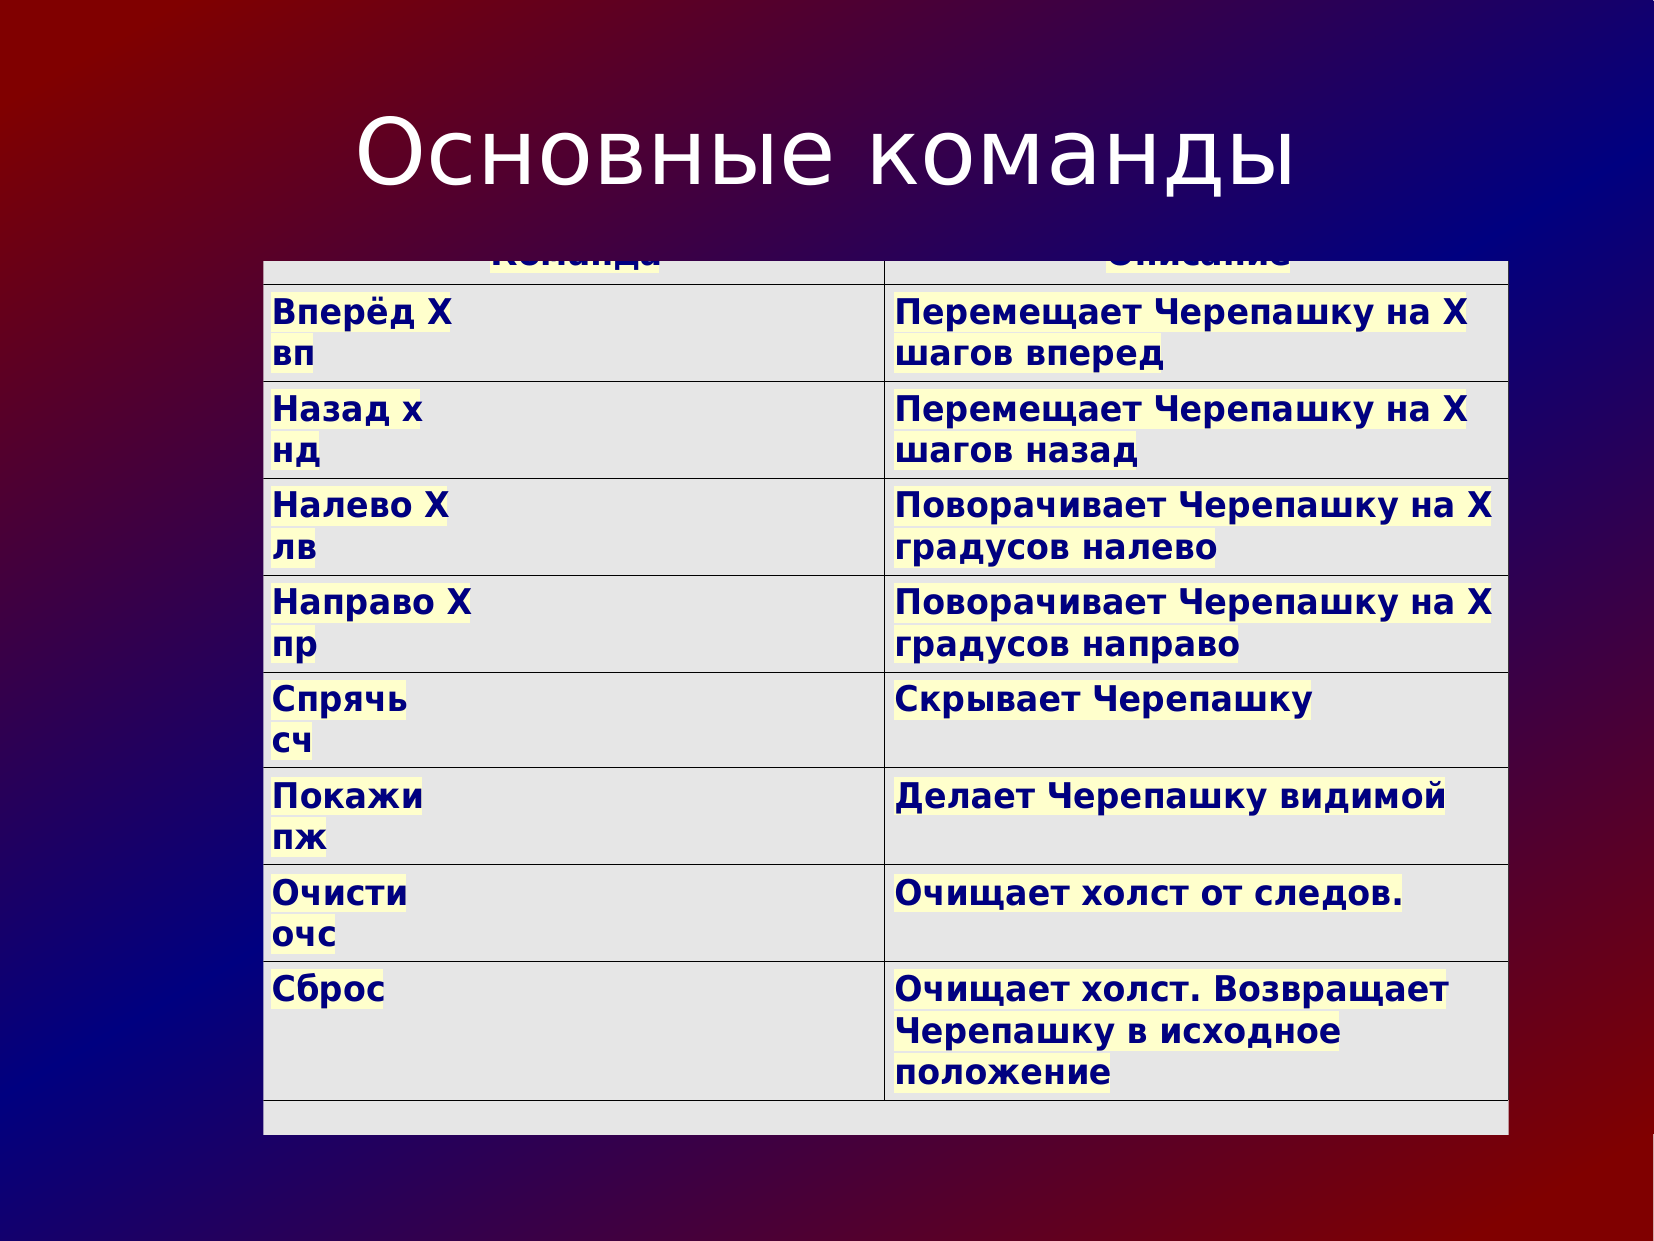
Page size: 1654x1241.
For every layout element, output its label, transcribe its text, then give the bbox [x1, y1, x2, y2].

chart [263, 261, 1509, 1139]
title Основные команды [82, 49, 1571, 257]
